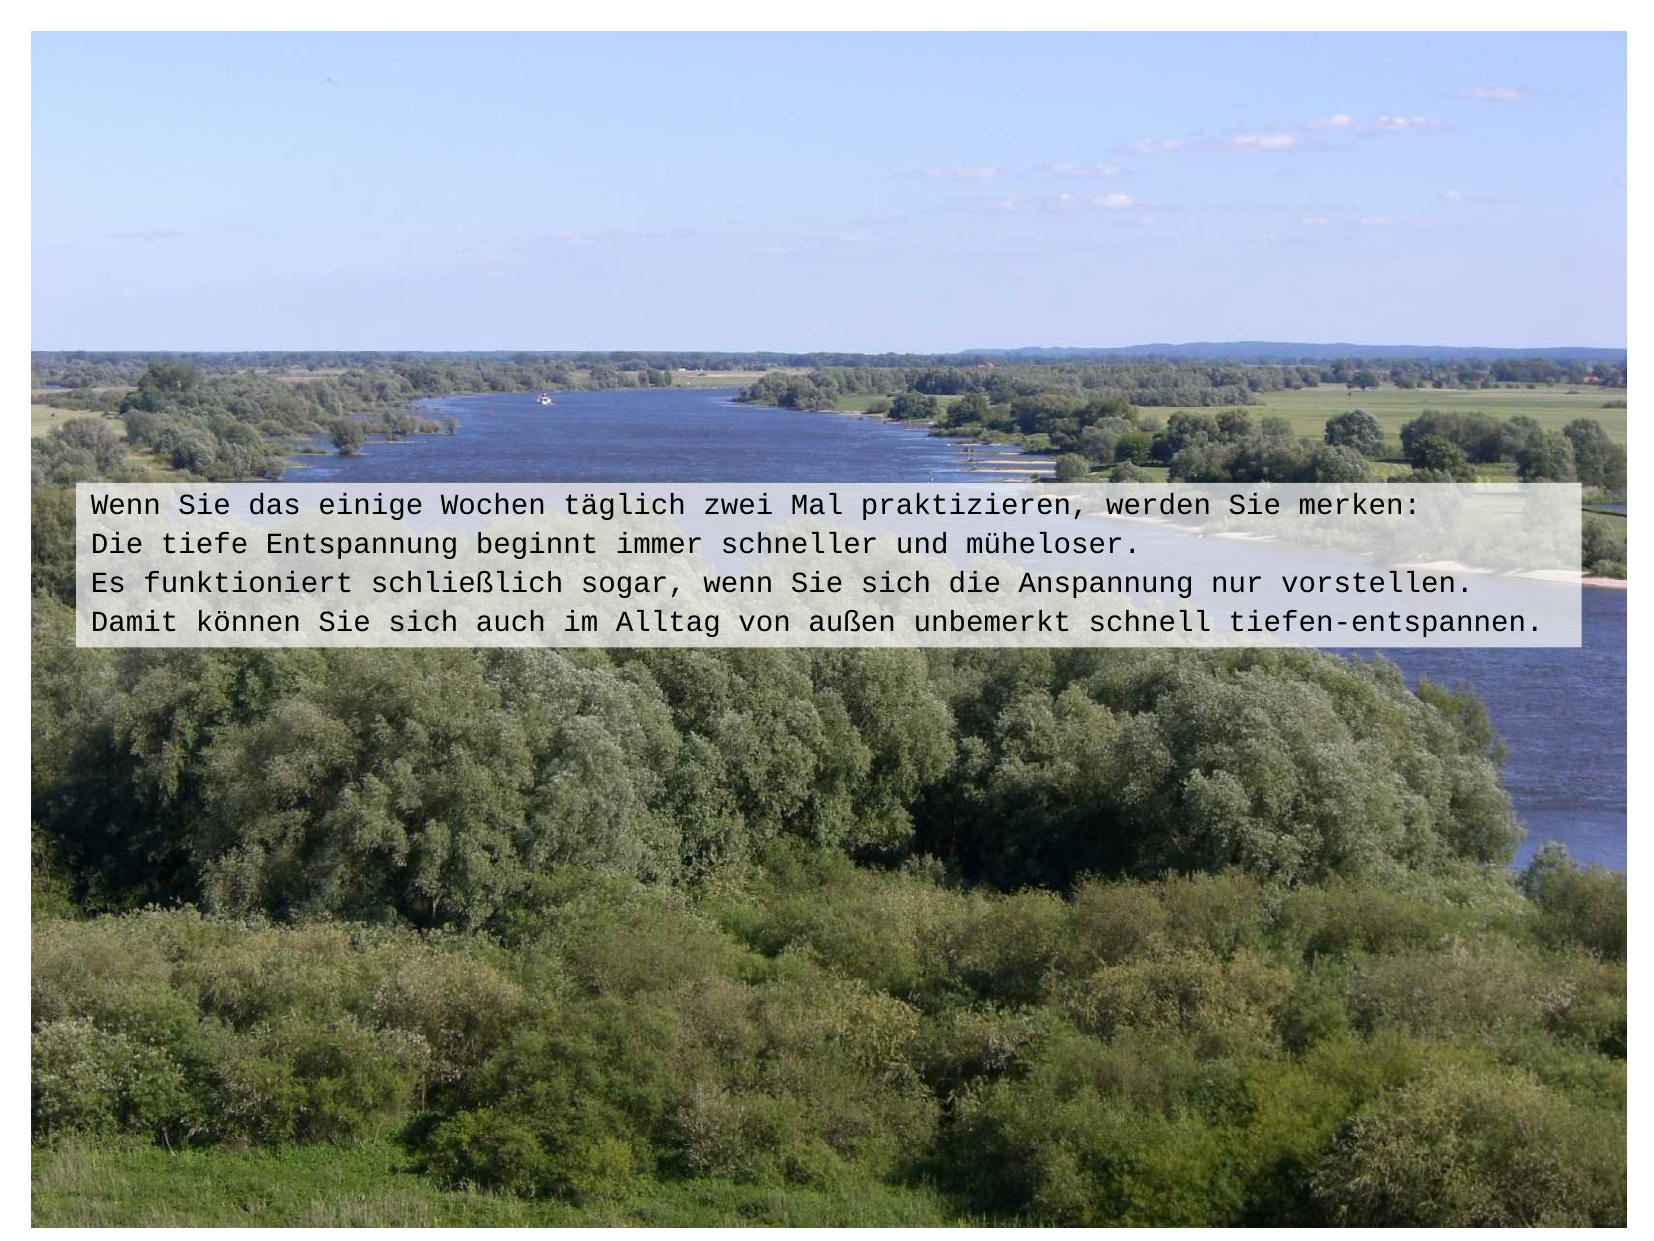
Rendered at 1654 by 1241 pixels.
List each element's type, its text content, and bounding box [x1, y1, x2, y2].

text_box Wenn Sie das einige Wochen täglich zwei Mal praktizieren, werden Sie merken: Die tiefe Entspannung beginnt immer schneller und müheloser. Es funktioniert schließlich sogar, wenn Sie sich die Anspannung nur vorstellen. Damit können Sie sich auch im Alltag von außen unbemerkt schnell tiefen-entspannen. [76, 482, 1582, 648]
picture [31, 31, 1627, 1228]
